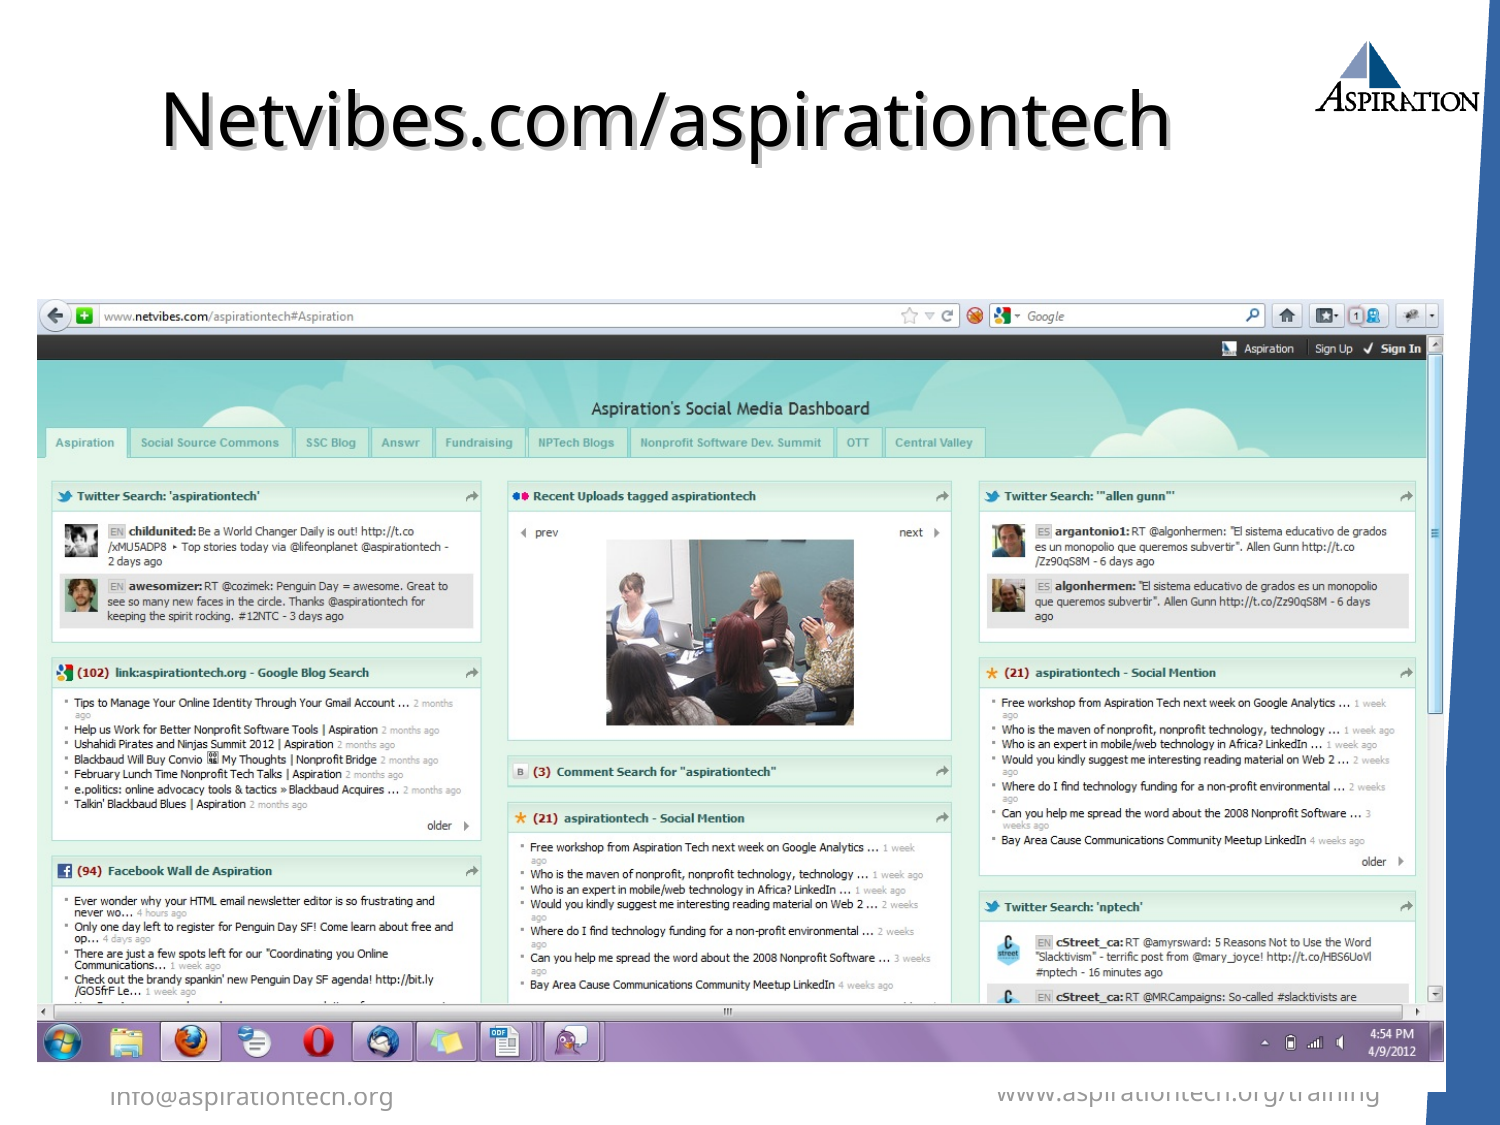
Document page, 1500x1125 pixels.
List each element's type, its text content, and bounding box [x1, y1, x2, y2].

title Netvibes.com/aspirationtech [49, 19, 1284, 206]
picture [37, 299, 1446, 1092]
picture [1315, 41, 1480, 120]
